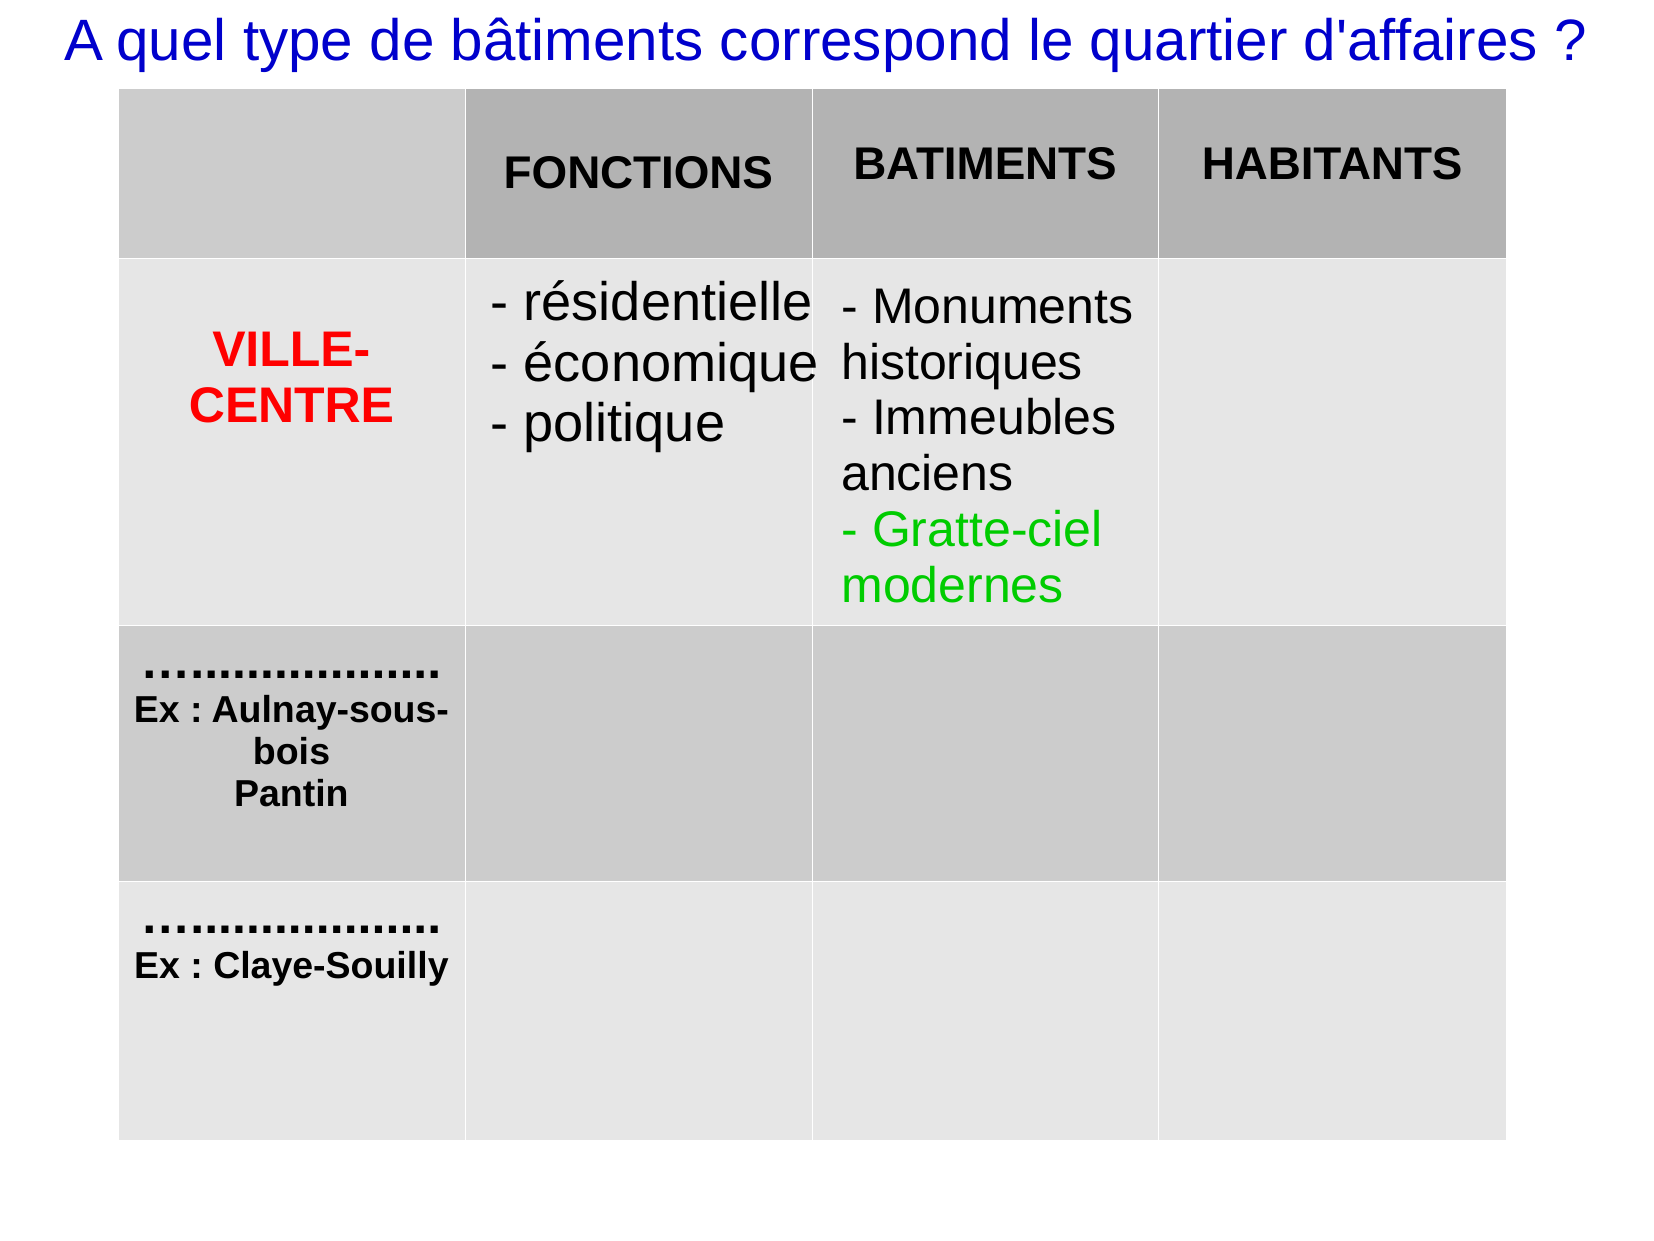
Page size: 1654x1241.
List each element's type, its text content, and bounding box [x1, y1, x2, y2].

table_cell [813, 882, 1158, 1140]
table_cell [813, 259, 1158, 625]
table_cell ….................. Ex : Aulnay-sous-bois Pantin [119, 626, 465, 881]
table_cell [466, 882, 812, 1140]
table_header FONCTIONS [466, 89, 812, 258]
table_cell [1159, 259, 1506, 625]
table_cell [1159, 626, 1506, 881]
table_header [119, 89, 465, 258]
text_box A quel type de bâtiments correspond le quartier d'affaires ? [0, 0, 1654, 80]
table_cell [466, 626, 812, 881]
table_cell [466, 259, 812, 625]
table_cell [813, 626, 1158, 881]
table_header BATIMENTS [813, 89, 1158, 258]
table_cell ….................. Ex : Claye-Souilly [119, 882, 465, 1140]
table_cell [1159, 882, 1506, 1140]
text_box - Monuments historiques - Immeubles anciens - Gratte-ciel modernes [826, 270, 1149, 621]
table_header HABITANTS [1159, 89, 1506, 258]
table_cell VILLE-CENTRE [119, 259, 465, 625]
text_box - résidentielle - économique - politique [475, 264, 835, 517]
